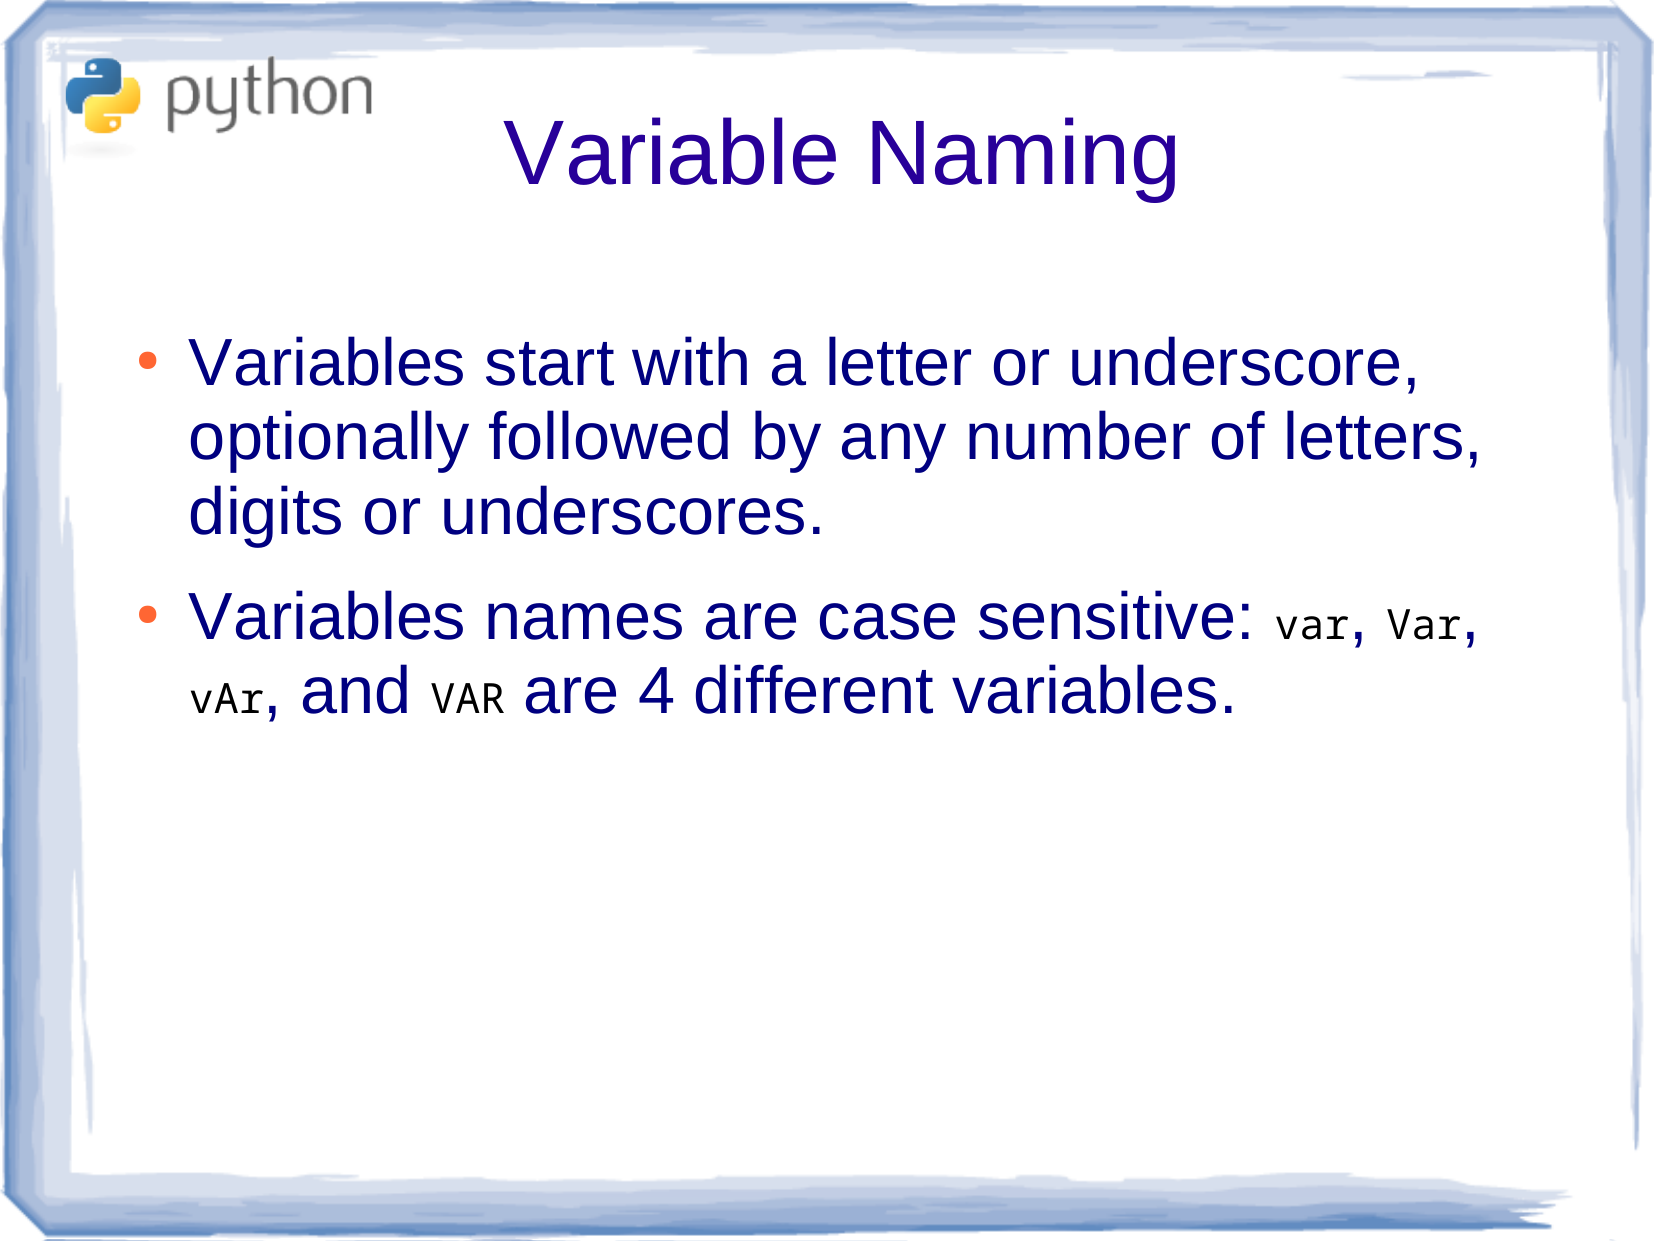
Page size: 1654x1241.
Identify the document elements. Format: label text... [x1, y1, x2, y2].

picture [0, 0, 1654, 1241]
title Variable Naming [82, 49, 1571, 257]
list Variables start with a letter or underscore, optionally followed by any number of letters, digits or underscores. Variables names are case sensitive: var, Var, vAr, and VAR are 4 different variables. [118, 324, 1571, 990]
